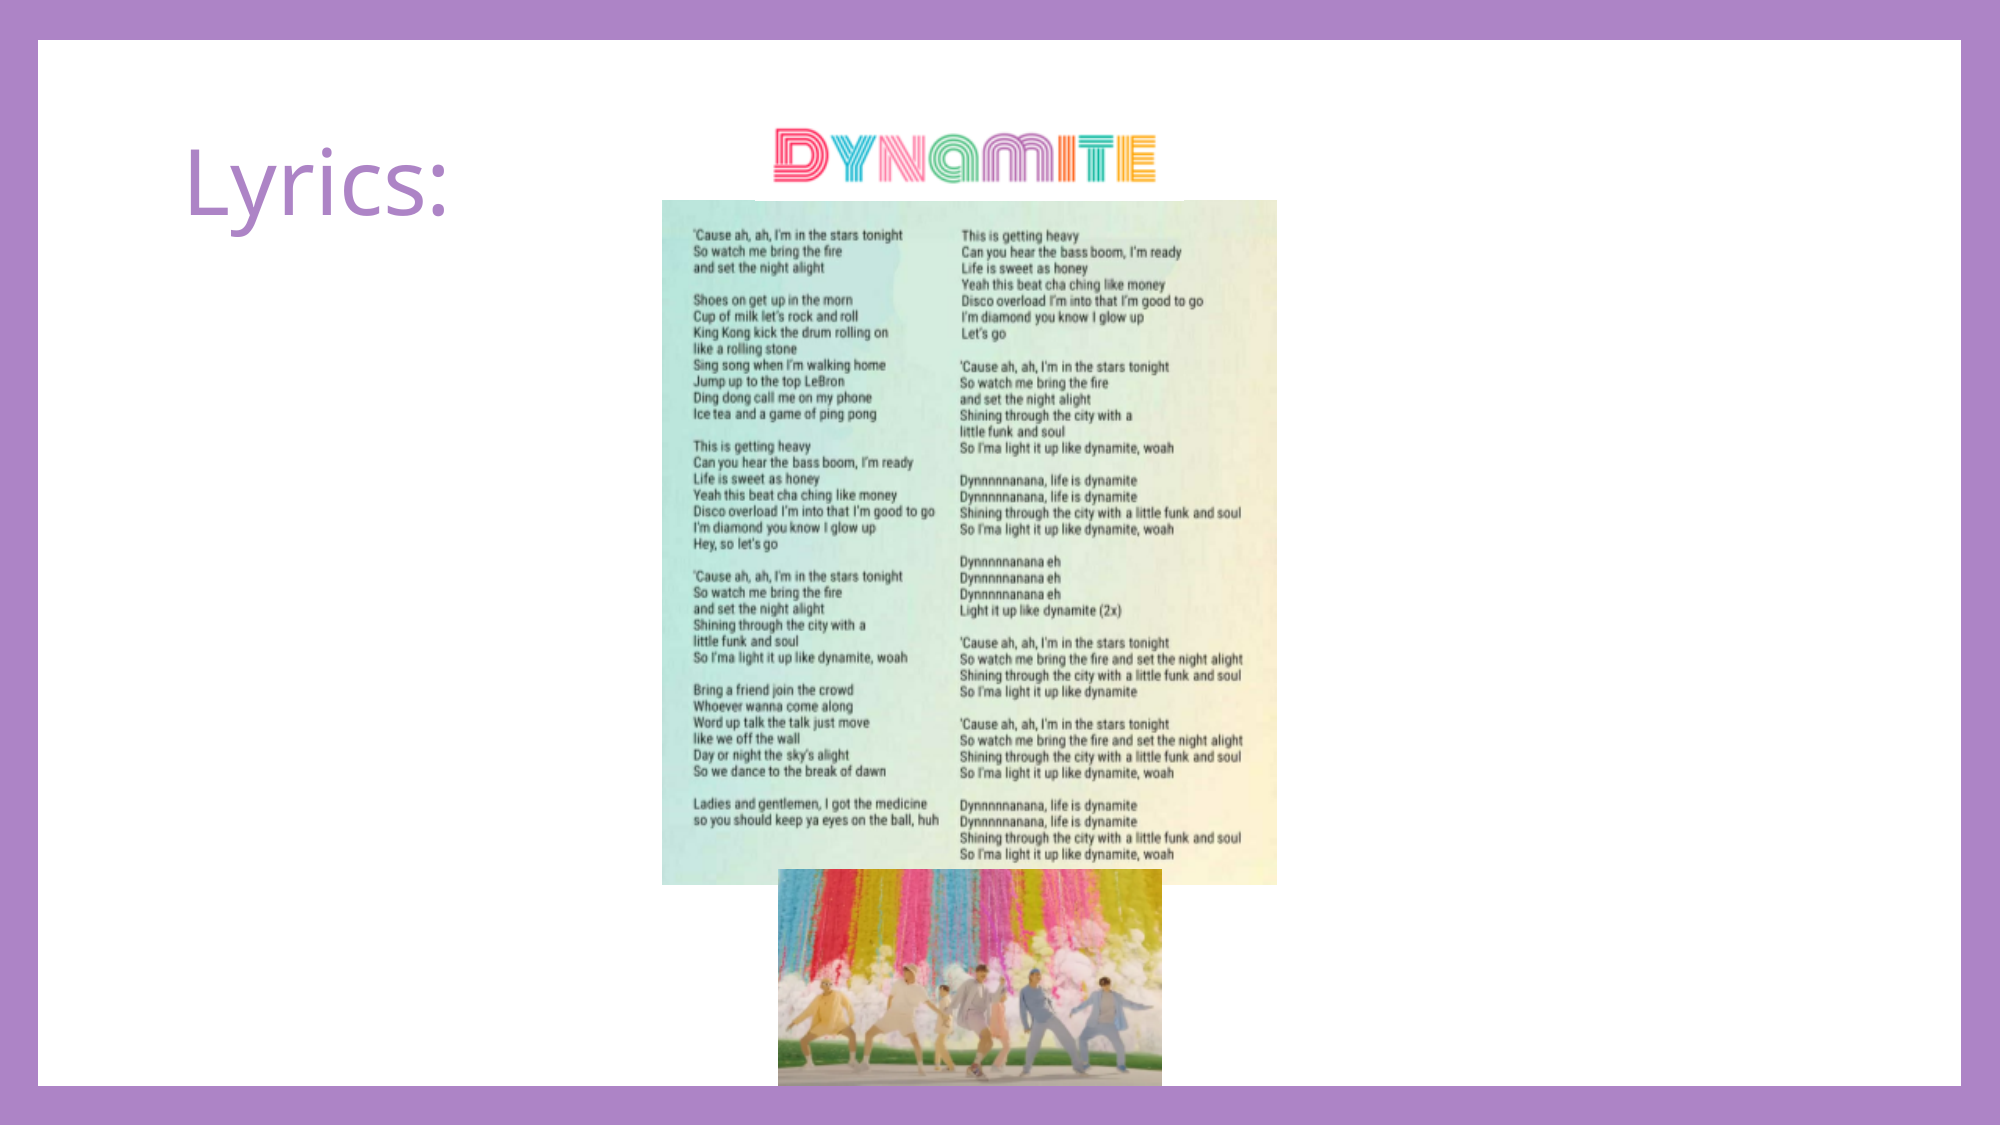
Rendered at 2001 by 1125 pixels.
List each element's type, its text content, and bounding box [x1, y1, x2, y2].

title Lyrics: [167, 73, 1788, 297]
picture [662, 108, 1277, 1086]
